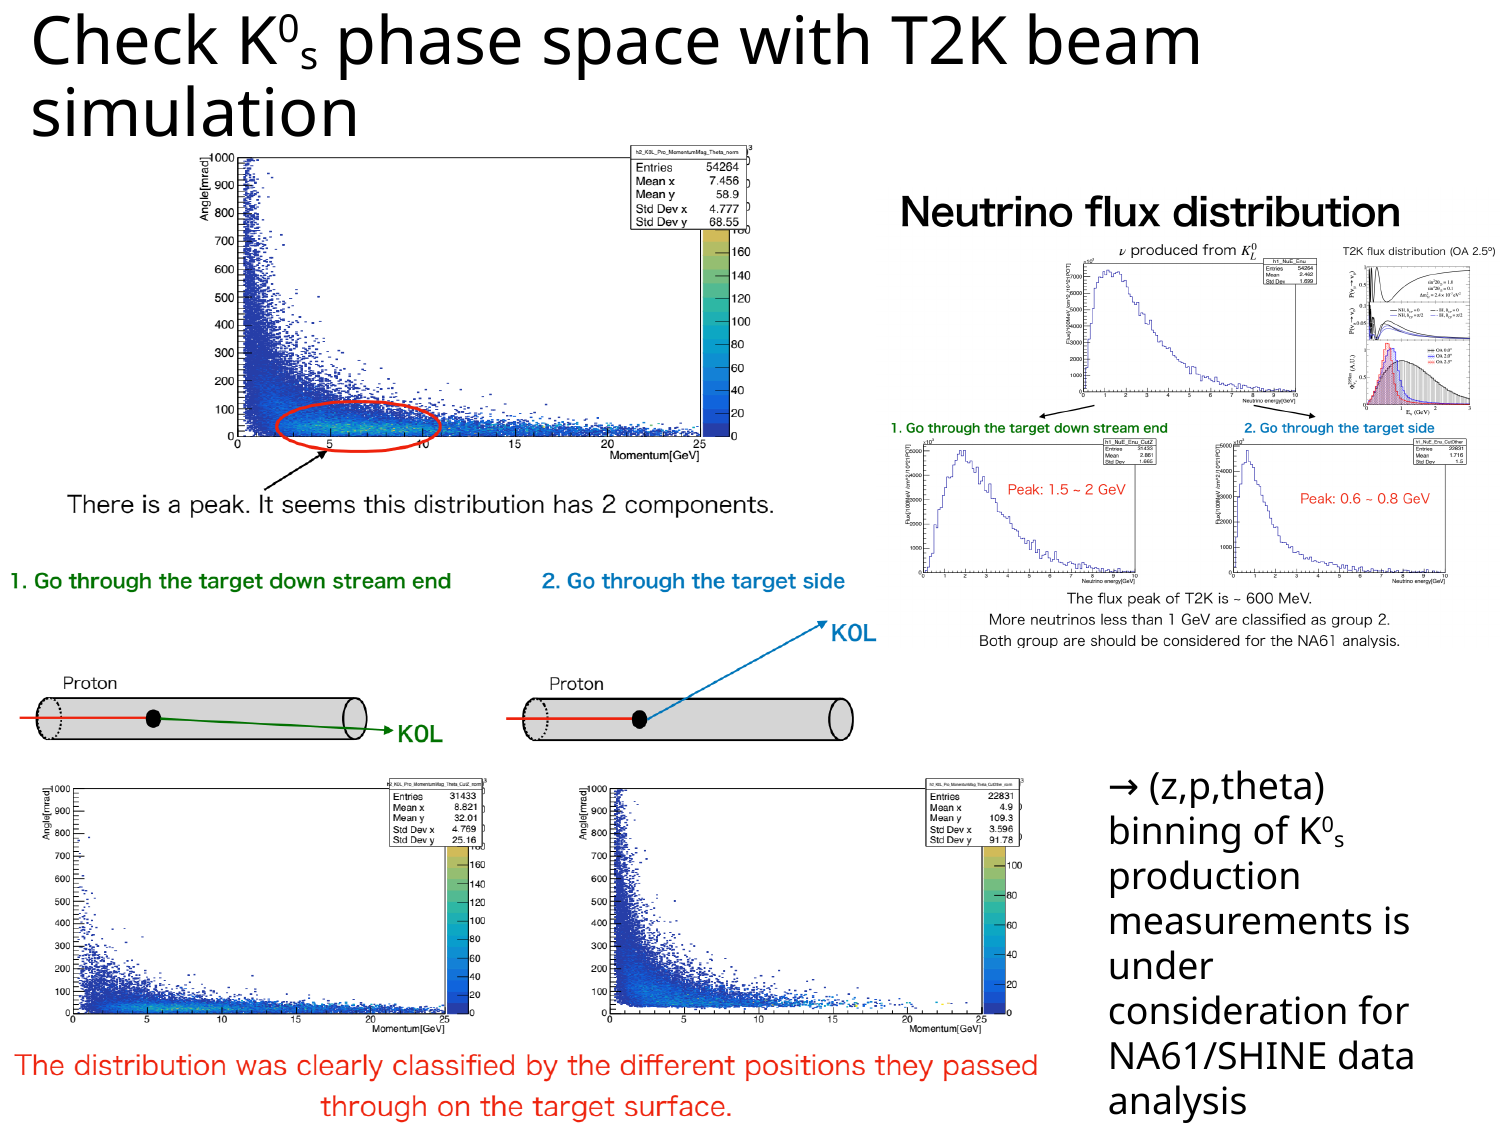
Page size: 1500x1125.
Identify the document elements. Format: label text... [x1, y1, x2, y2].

title Check K0s phase space with T2K beam simulation [15, 0, 1452, 188]
picture [0, 775, 1045, 1125]
picture [0, 139, 1500, 755]
text_box → (z,p,theta) binning of K0s production measurements is under consideration for NA61/SHINE data analysis [1093, 754, 1435, 1125]
